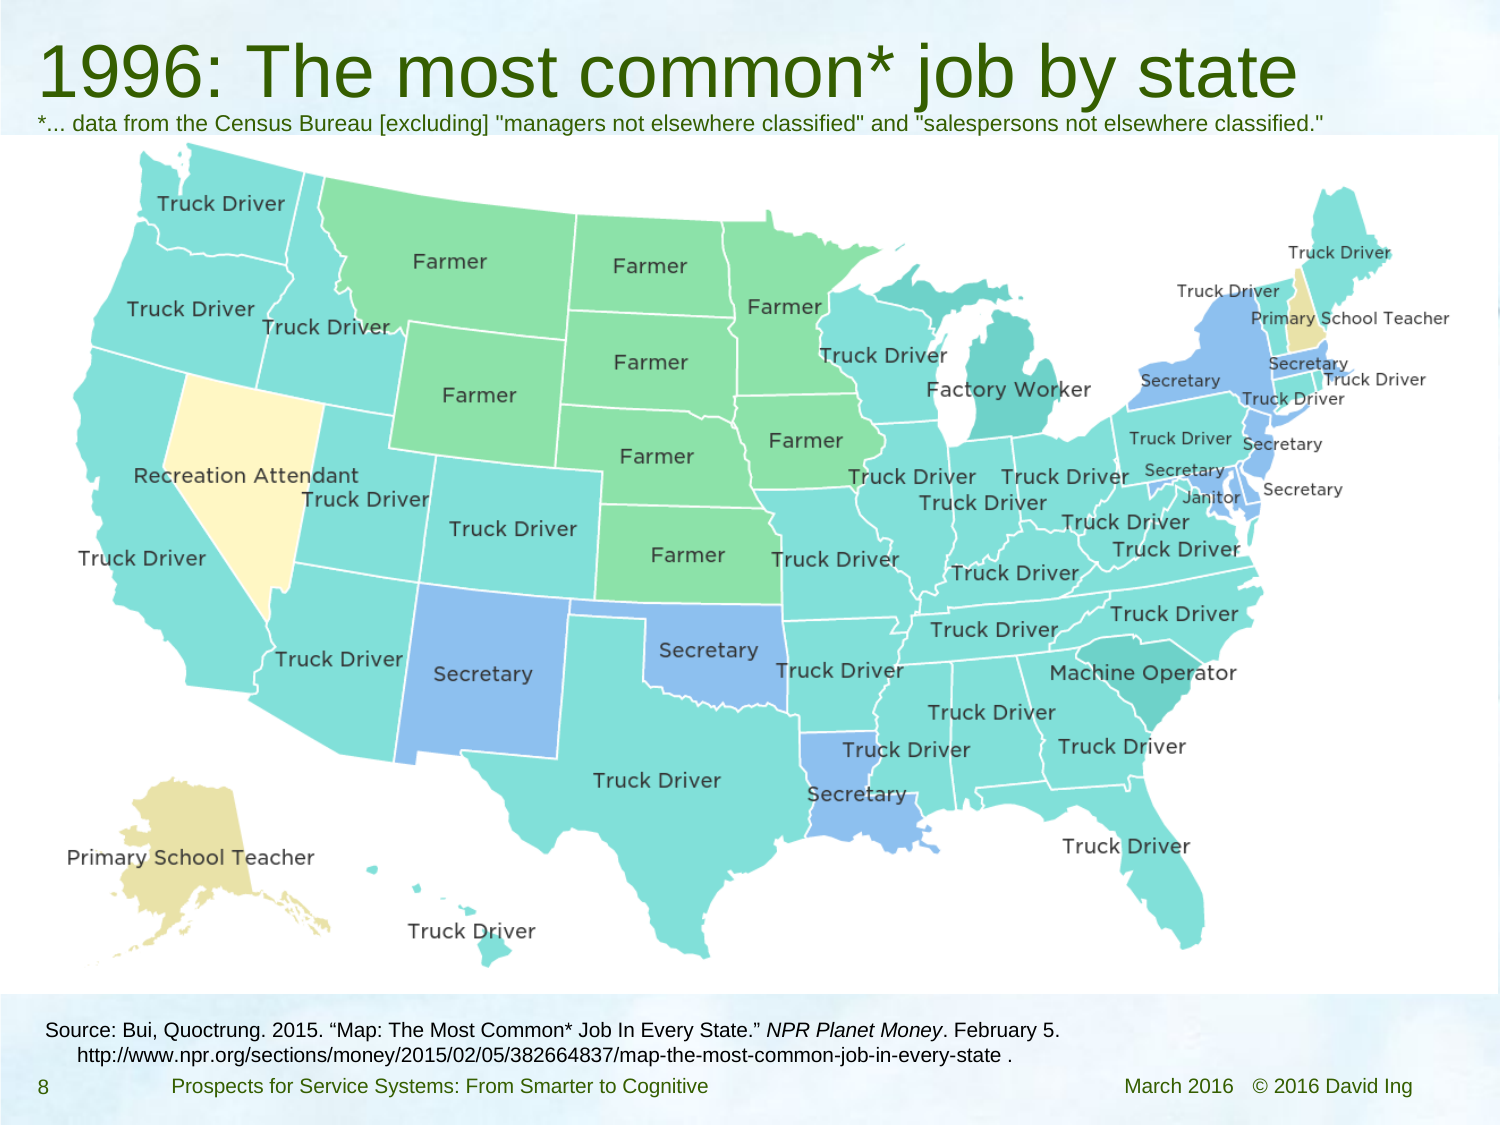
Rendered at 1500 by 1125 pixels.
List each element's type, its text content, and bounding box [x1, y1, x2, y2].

text_box Source: Bui, Quoctrung. 2015. “Map: The Most Common* Job In Every State.” NPR Planet Money. February 5. http://www.npr.org/sections/money/2015/02/05/382664837/map-the-most-common-job-in-every-state . - [30, 1009, 1463, 1077]
picture [0, 0, 1500, 1125]
title 1996: The most common* job by state *... data from the Census Bureau [excluding] "managers not elsewhere classified" and "salespersons not elsewhere classified." [37, 37, 1463, 152]
